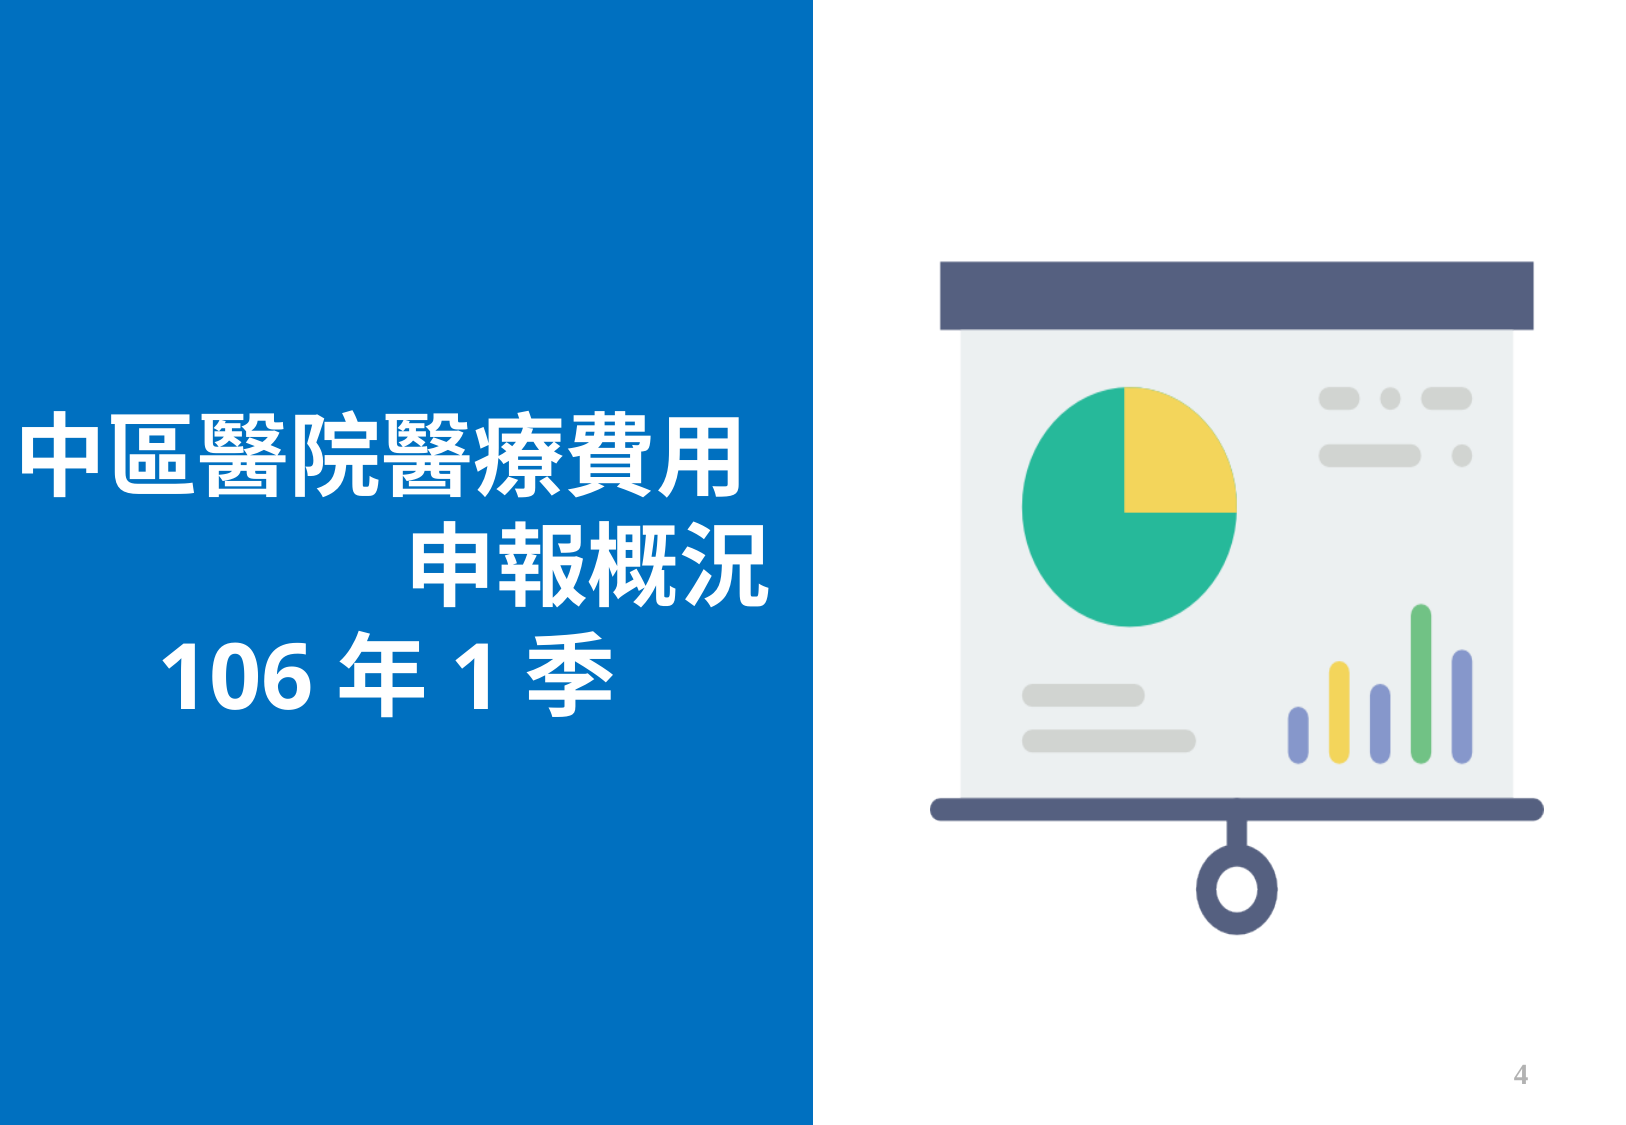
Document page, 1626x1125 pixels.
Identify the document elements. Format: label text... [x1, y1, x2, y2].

slide_number <編號> [1164, 1042, 1544, 1103]
picture [930, 256, 1544, 941]
text_box 中區醫院醫療費用 申報概況 106年1季 [0, 0, 813, 1125]
text_box [813, 0, 1625, 1125]
